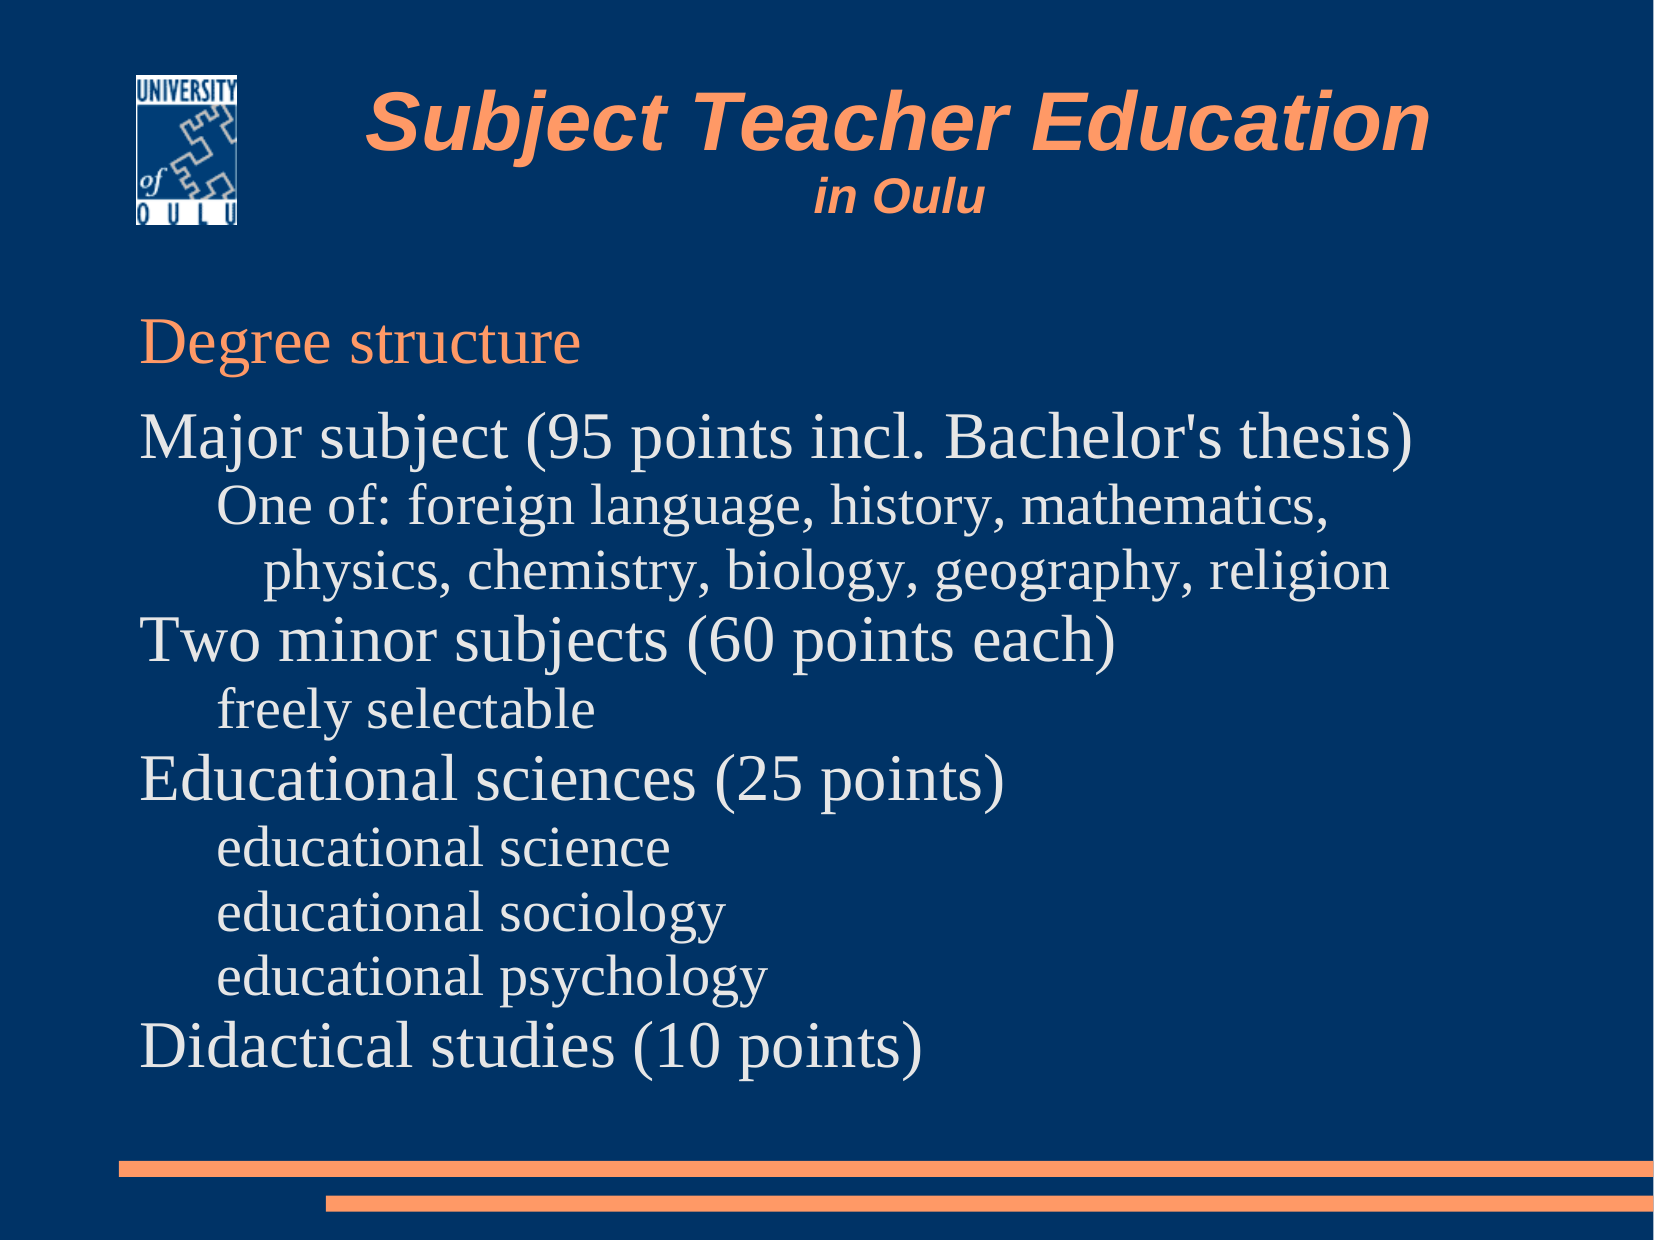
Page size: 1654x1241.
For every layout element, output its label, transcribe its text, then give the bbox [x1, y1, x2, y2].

picture [136, 75, 237, 225]
list Major subject (95 points incl. Bachelor's thesis) One of: foreign language, history, mathematics, physics, chemistry, biology, geography, religion Two minor subjects (60 points each) freely selectable Educational sciences (25 points) educational science educational sociology educational psychology Didactical studies (10 points) [121, 398, 1562, 1105]
title Subject Teacher Education in Oulu [265, 46, 1534, 254]
list Degree structure [121, 304, 1562, 390]
